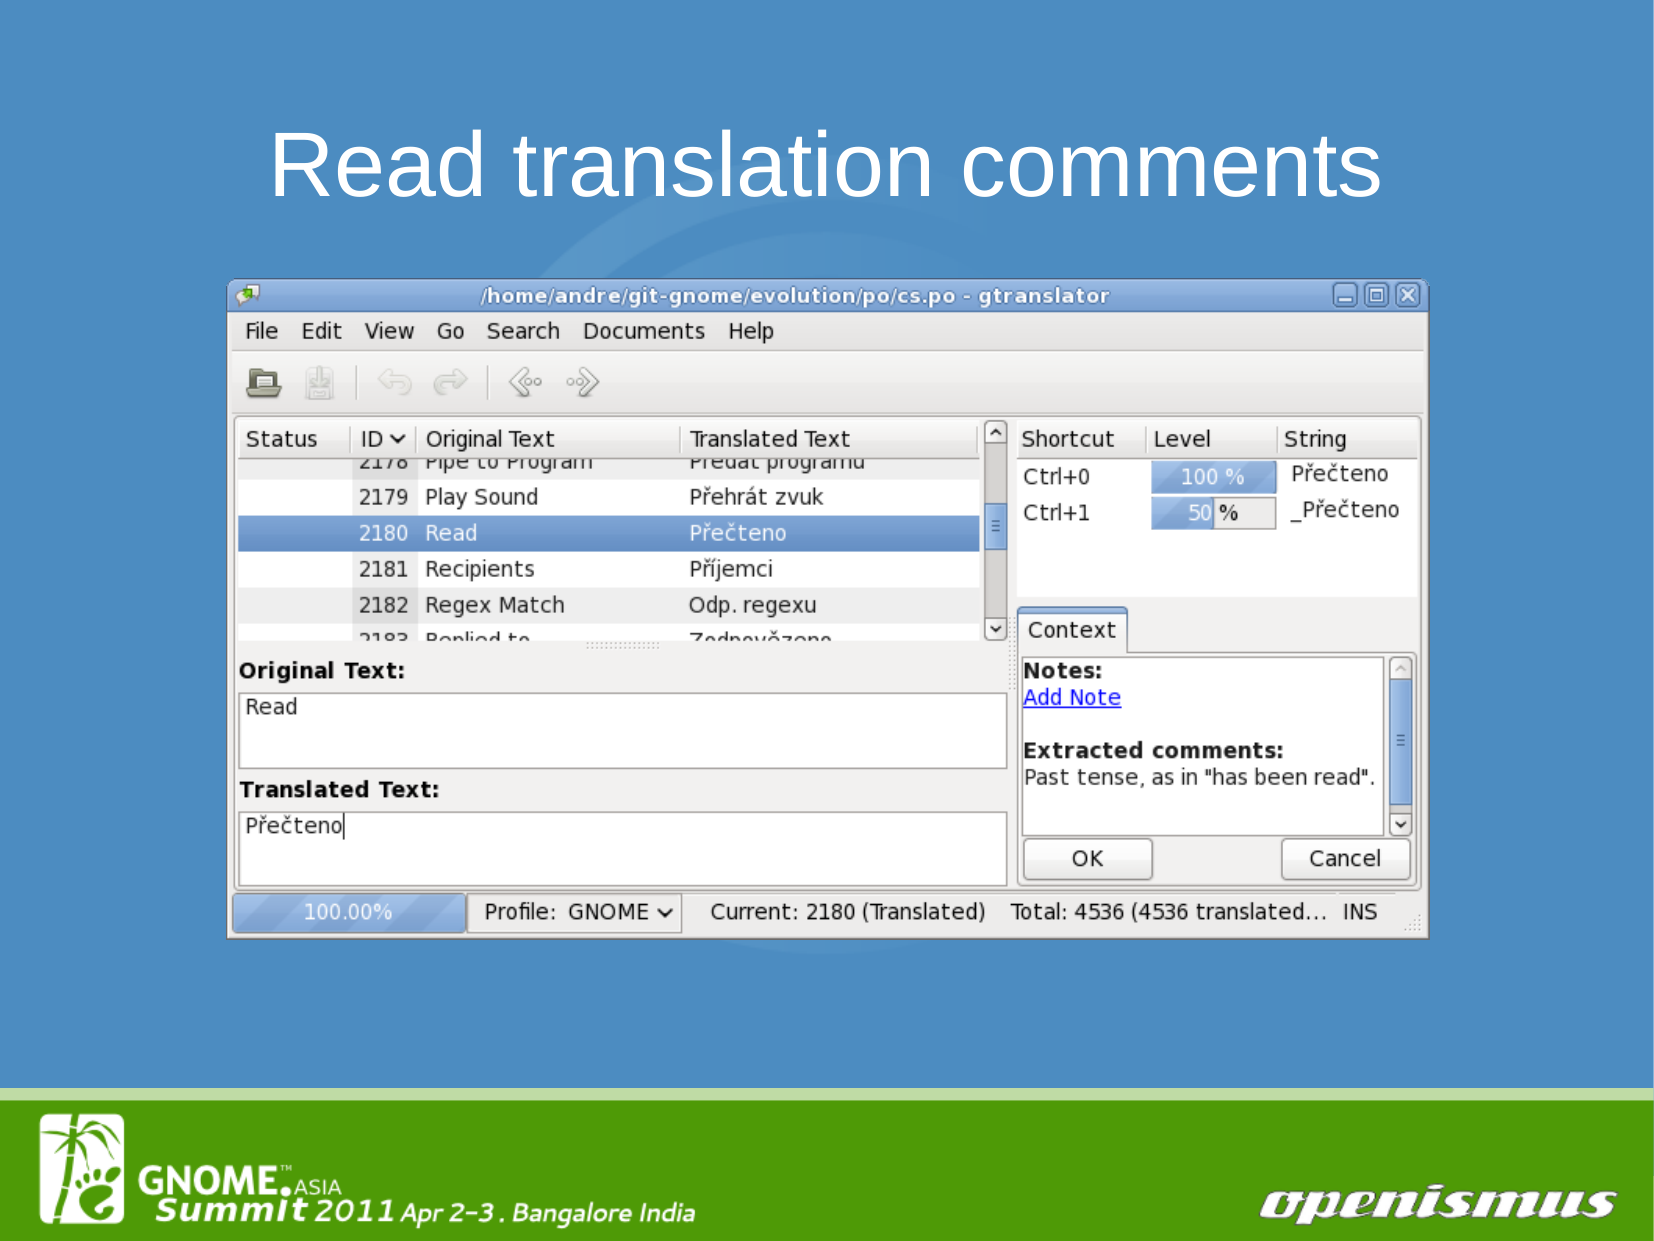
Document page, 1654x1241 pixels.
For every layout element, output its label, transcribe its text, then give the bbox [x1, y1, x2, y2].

picture [0, 0, 1654, 1241]
title Read translation comments [82, 61, 1571, 269]
